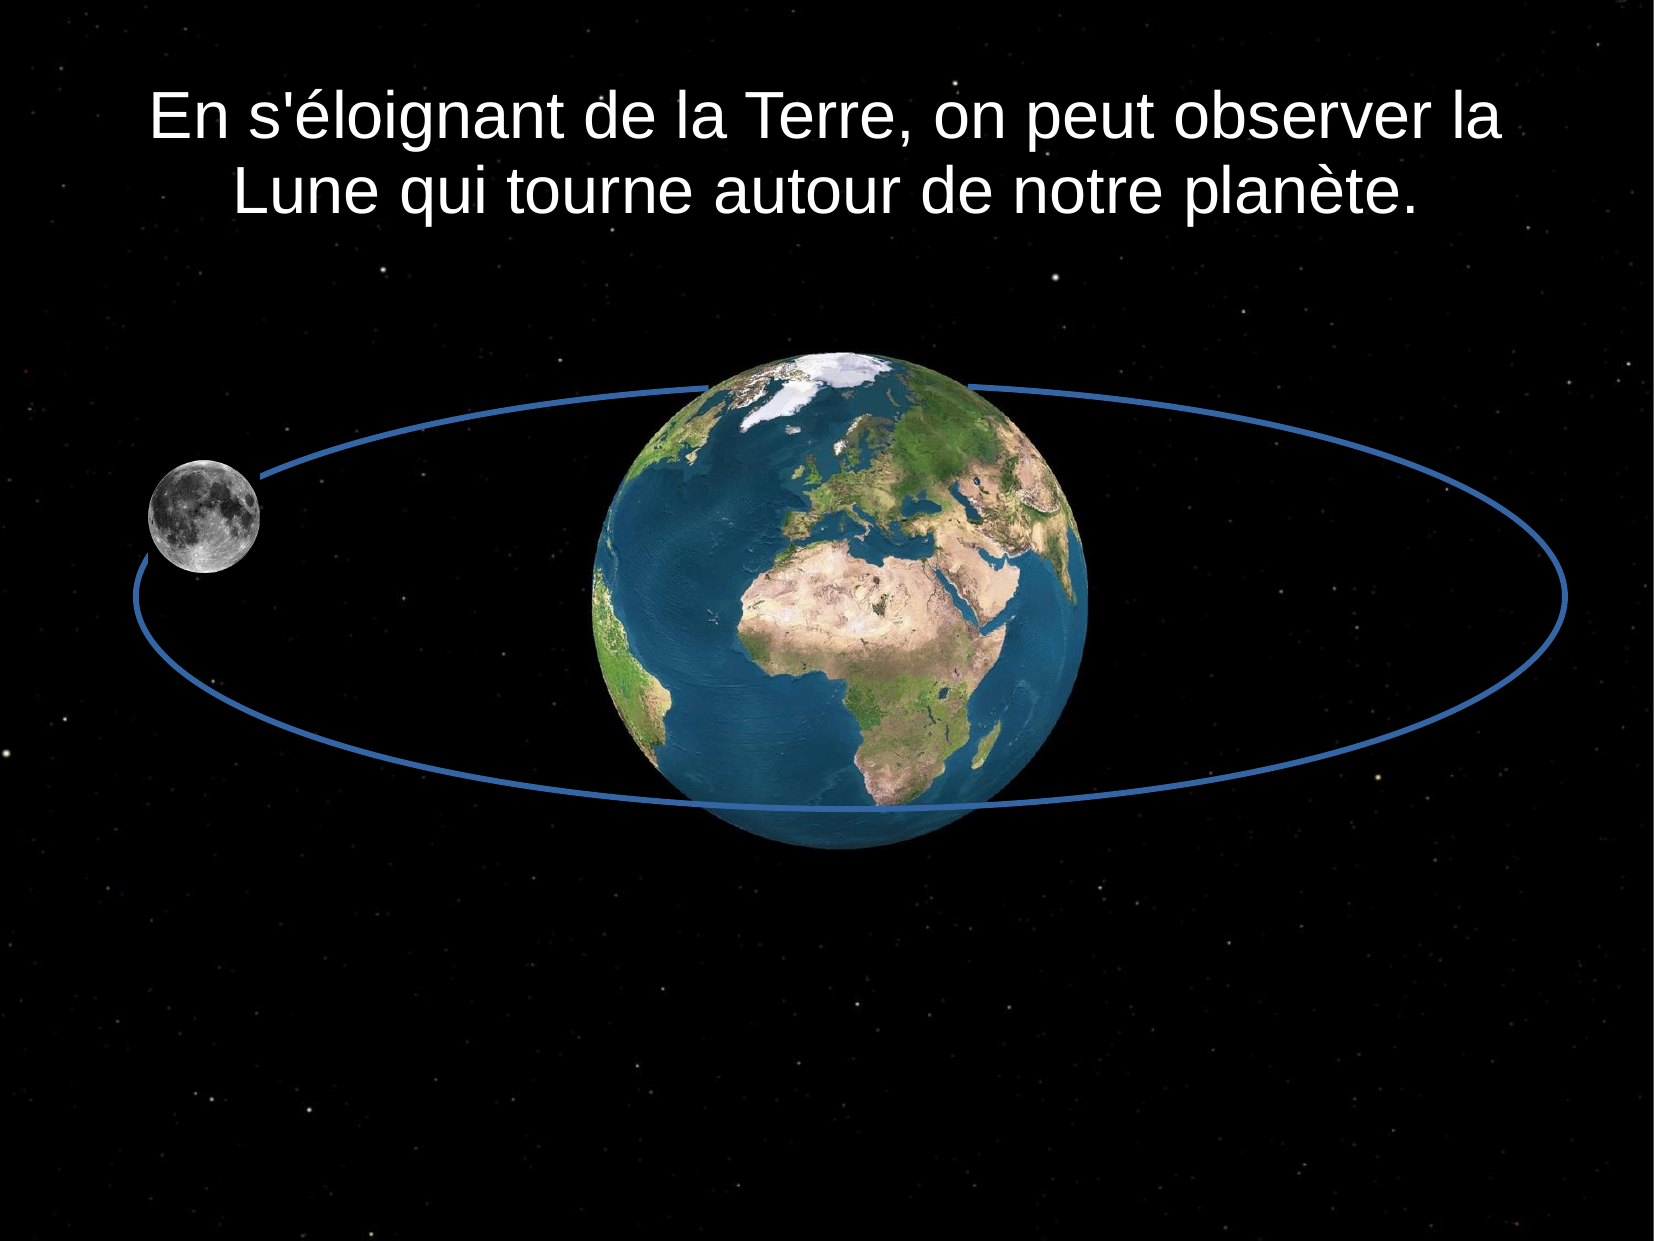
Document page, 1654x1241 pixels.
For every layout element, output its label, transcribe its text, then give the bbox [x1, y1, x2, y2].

picture [0, 0, 1654, 1241]
title En s'éloignant de la Terre, on peut observer la Lune qui tourne autour de notre planète. [82, 49, 1571, 257]
